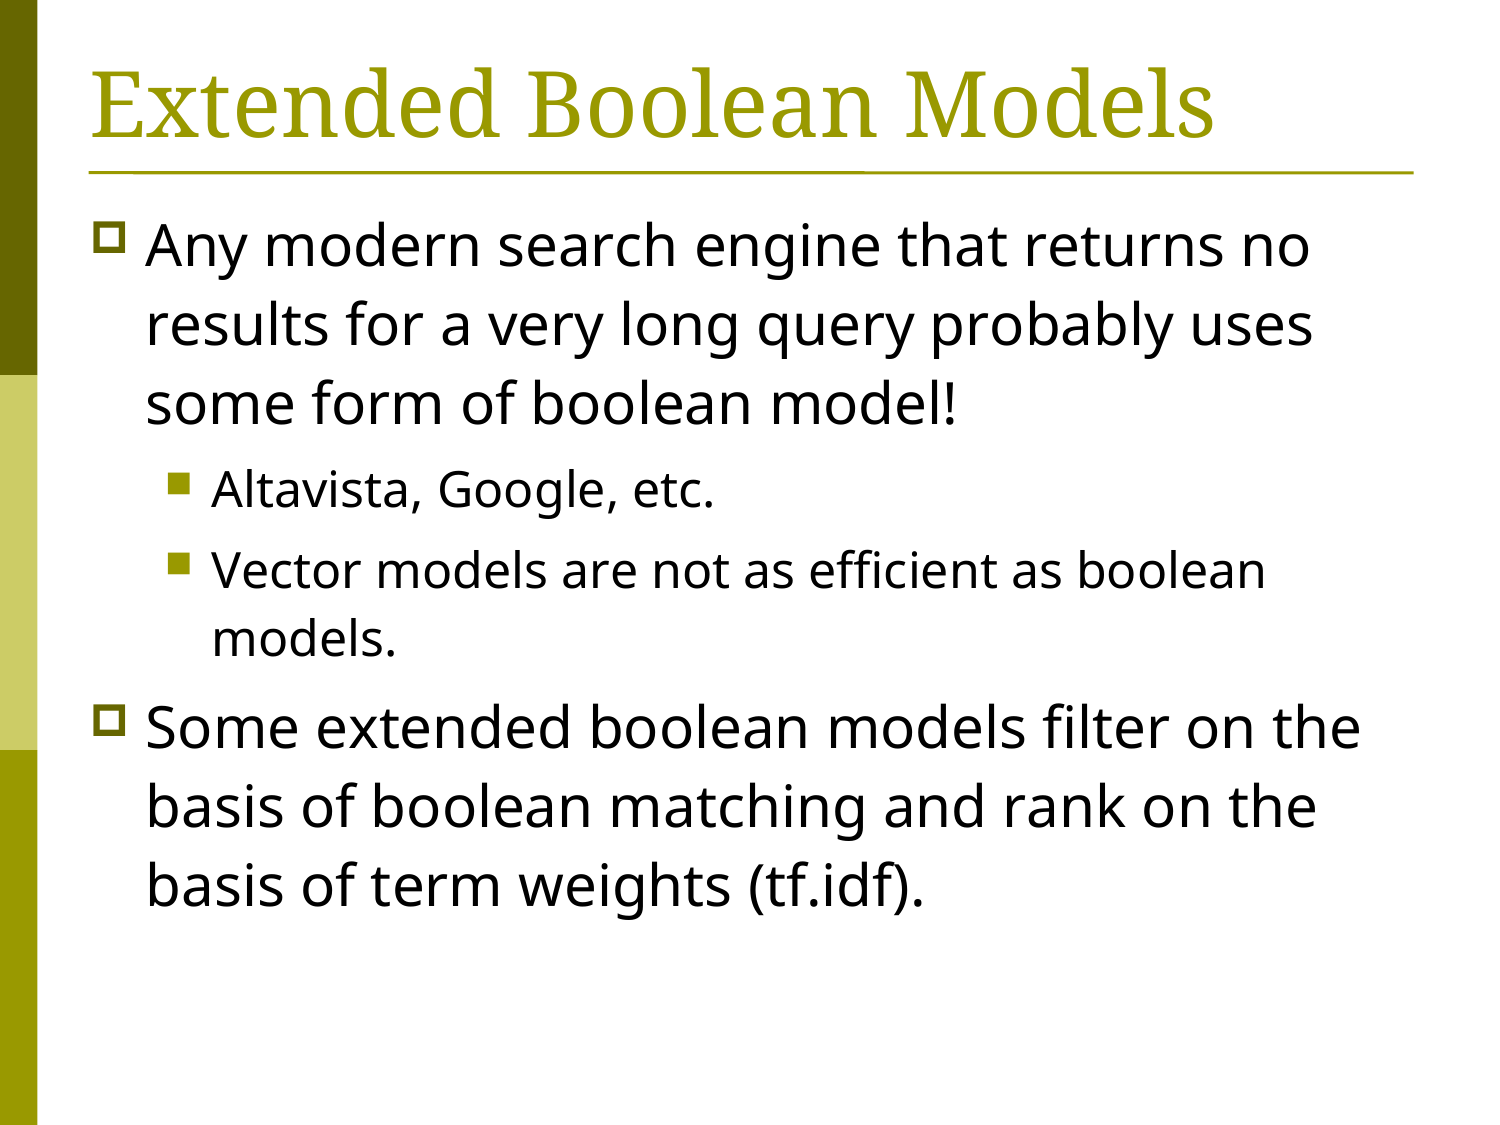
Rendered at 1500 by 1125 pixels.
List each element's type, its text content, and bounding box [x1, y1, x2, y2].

list Any modern search engine that returns no results for a very long query probably uses some form of boolean model! Altavista, Google, etc. Vector models are not as efficient as boolean models. Some extended boolean models filter on the basis of boolean matching and rank on the basis of term weights (tf.idf). [75, 196, 1426, 1006]
title Extended Boolean Models [75, 45, 1426, 173]
